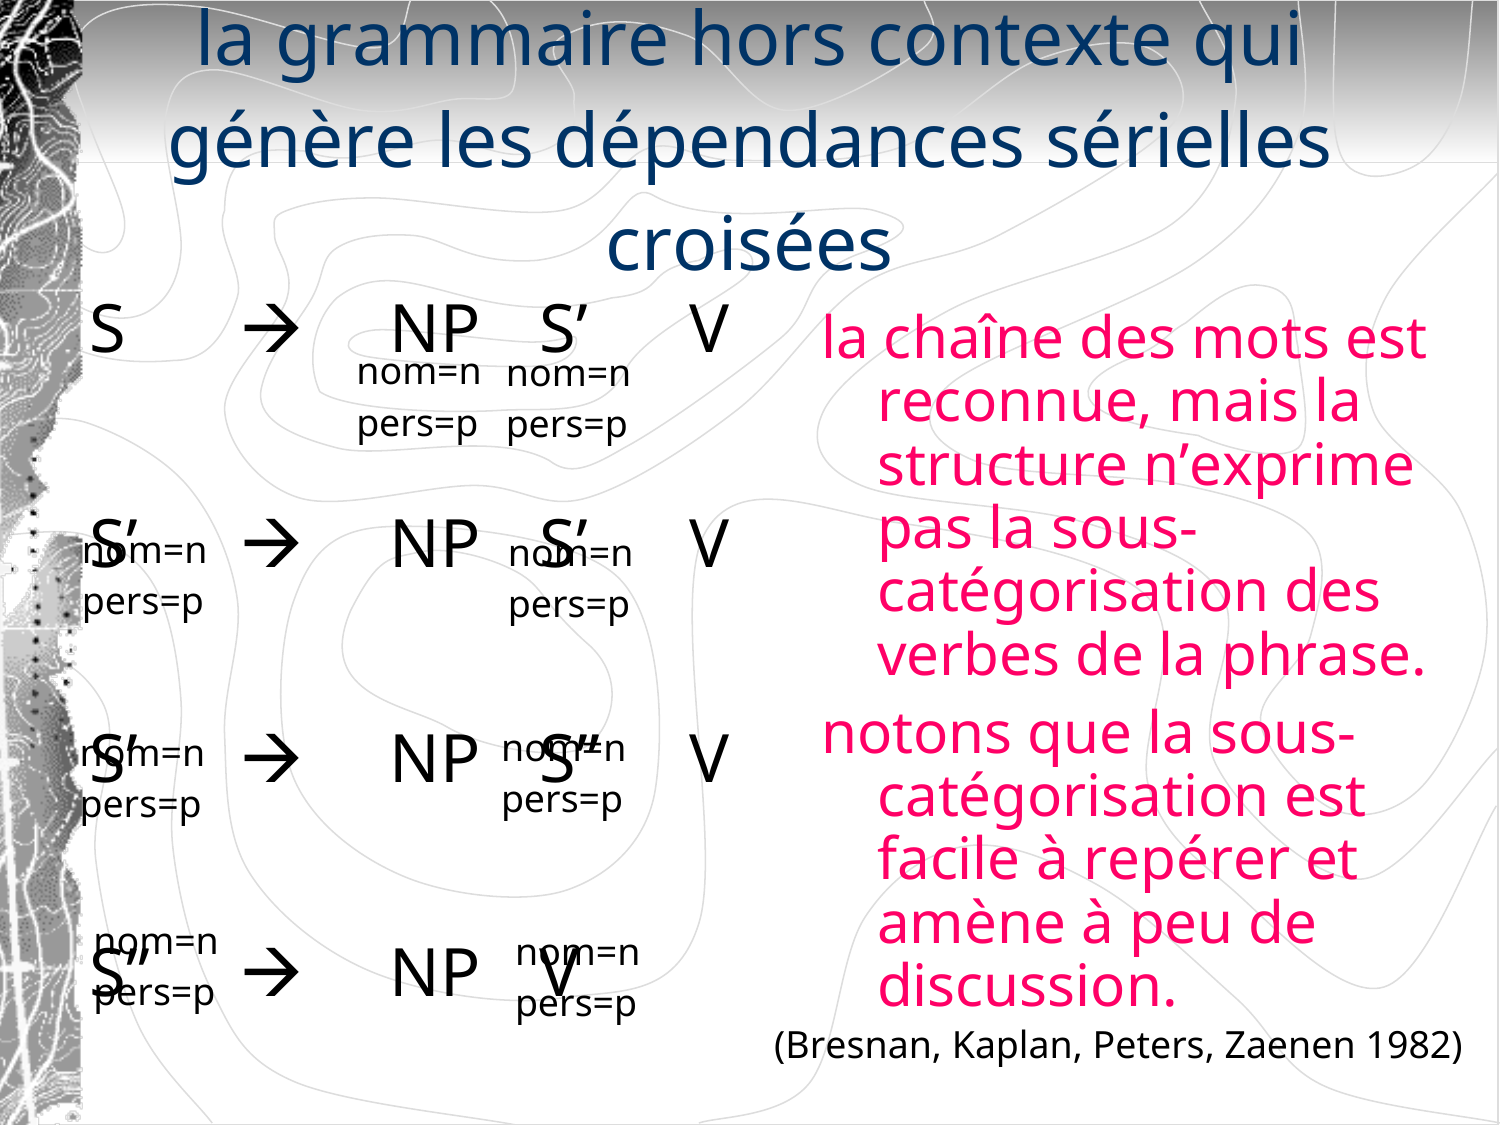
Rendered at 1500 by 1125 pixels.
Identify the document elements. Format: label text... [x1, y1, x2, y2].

text_box nom=n pers=p [79, 726, 232, 829]
text_box nom=n pers=p [93, 914, 245, 1017]
title la grammaire hors contexte qui génère les dépendances sérielles croisées [75, 41, 1426, 237]
text_box nom=n pers=p [515, 925, 667, 1028]
text_box nom=n pers=p [356, 345, 508, 448]
text_box nom=n pers=p [505, 346, 658, 449]
text_box nom=n pers=p [81, 523, 234, 626]
list S  NP S’ V S’  NP S’ V S’  NP S’’ V S’’  NP V [75, 273, 824, 1065]
text_box nom=n pers=p [500, 721, 653, 824]
text_box la chaîne des mots est reconnue, mais la structure n’exprime pas la sous-catégorisation des verbes de la phrase. notons que la sous-catégorisation est facile à repérer et amène à peu de discussion. [806, 299, 1480, 891]
text_box nom=n pers=p [507, 526, 660, 629]
text_box (Bresnan, Kaplan, Peters, Zaenen 1982) [759, 1018, 1479, 1075]
